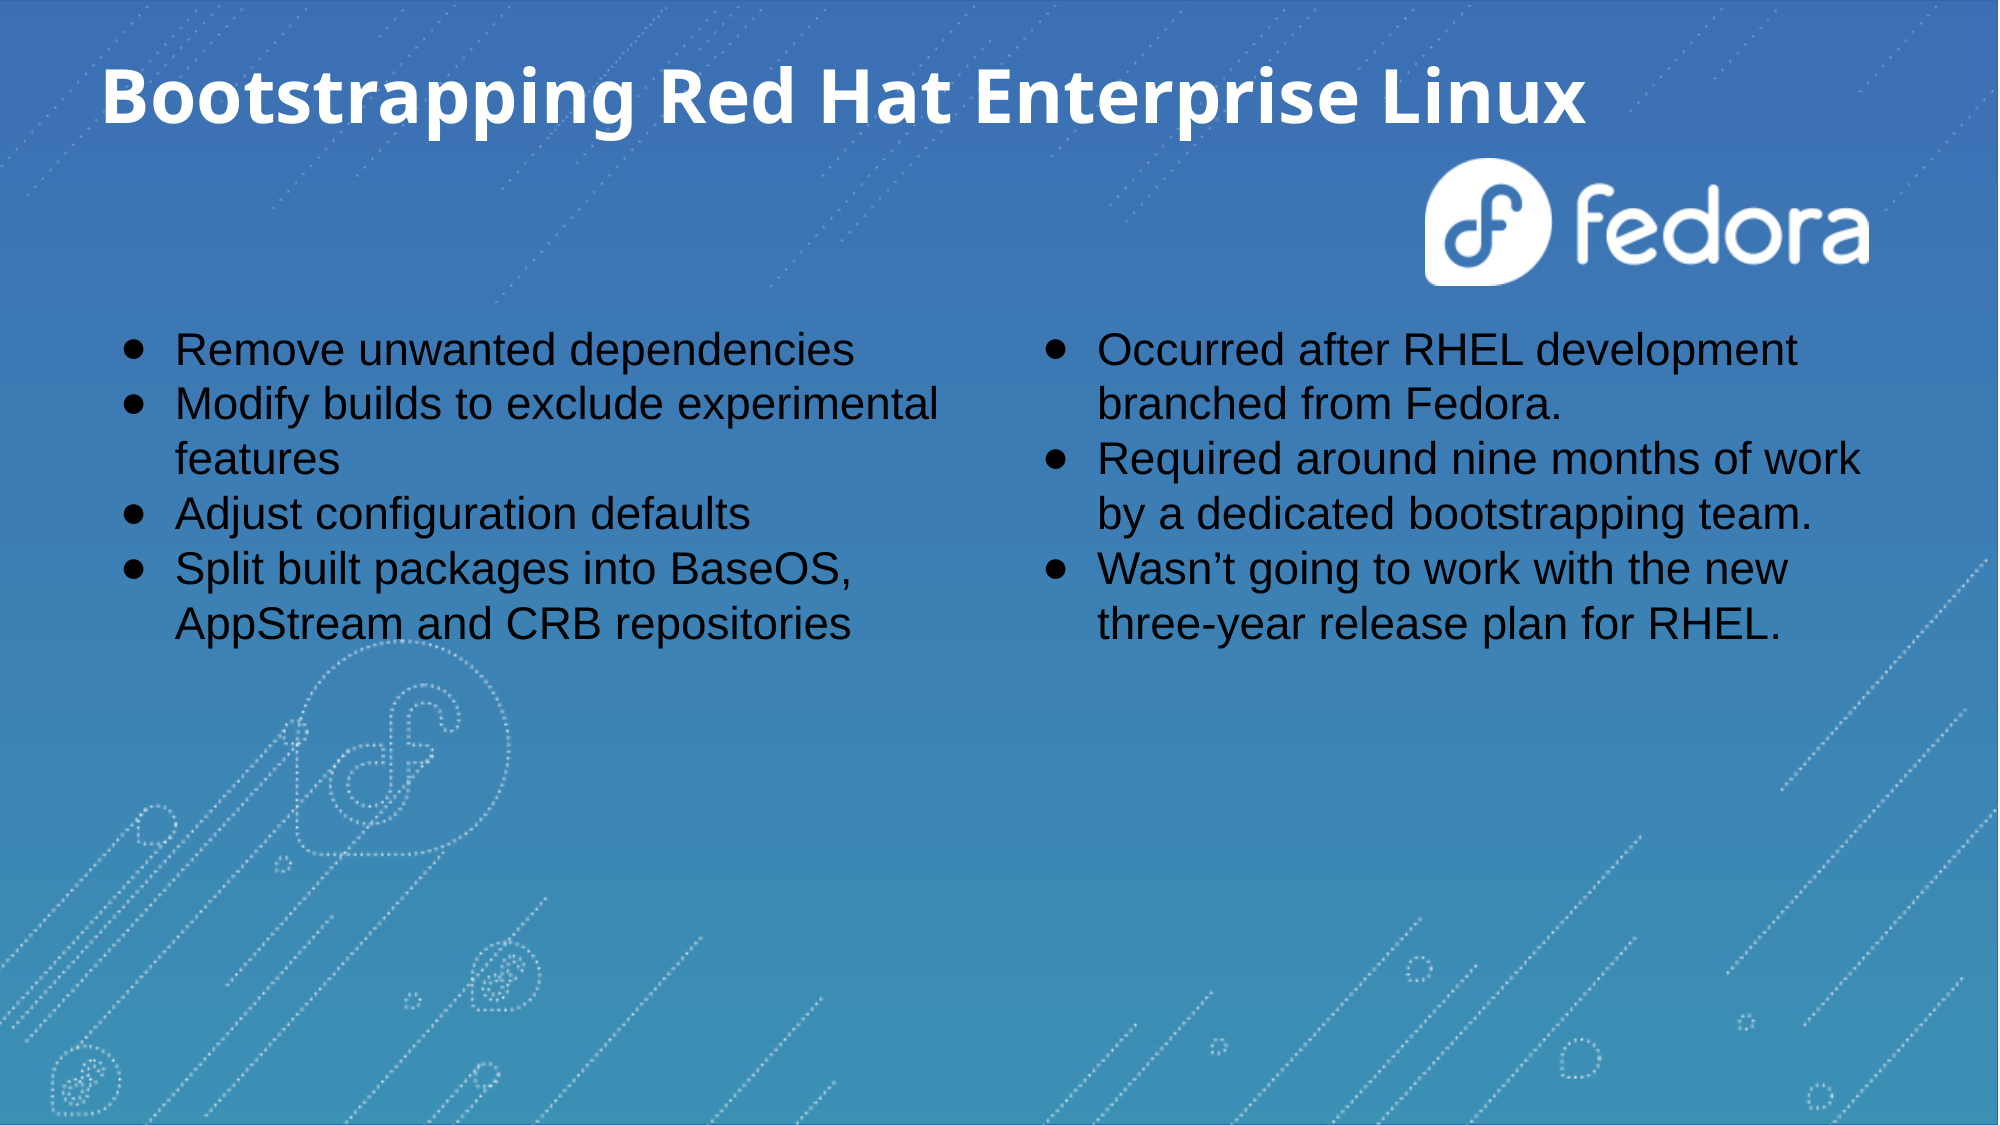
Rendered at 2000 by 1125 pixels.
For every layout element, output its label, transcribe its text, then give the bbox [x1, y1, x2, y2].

picture [0, 5, 2000, 303]
picture [0, 556, 2000, 1125]
title Bootstrapping Red Hat Enterprise Linux [99, 0, 1900, 188]
list Remove unwanted dependencies Modify builds to exclude experimental features Adjust configuration defaults Split built packages into BaseOS, AppStream and CRB repositories [99, 319, 979, 972]
list Occurred after RHEL development branched from Fedora. Required around nine months of work by a dedicated bootstrapping team. Wasn’t going to work with the new three-year release plan for RHEL. [1022, 319, 1901, 972]
